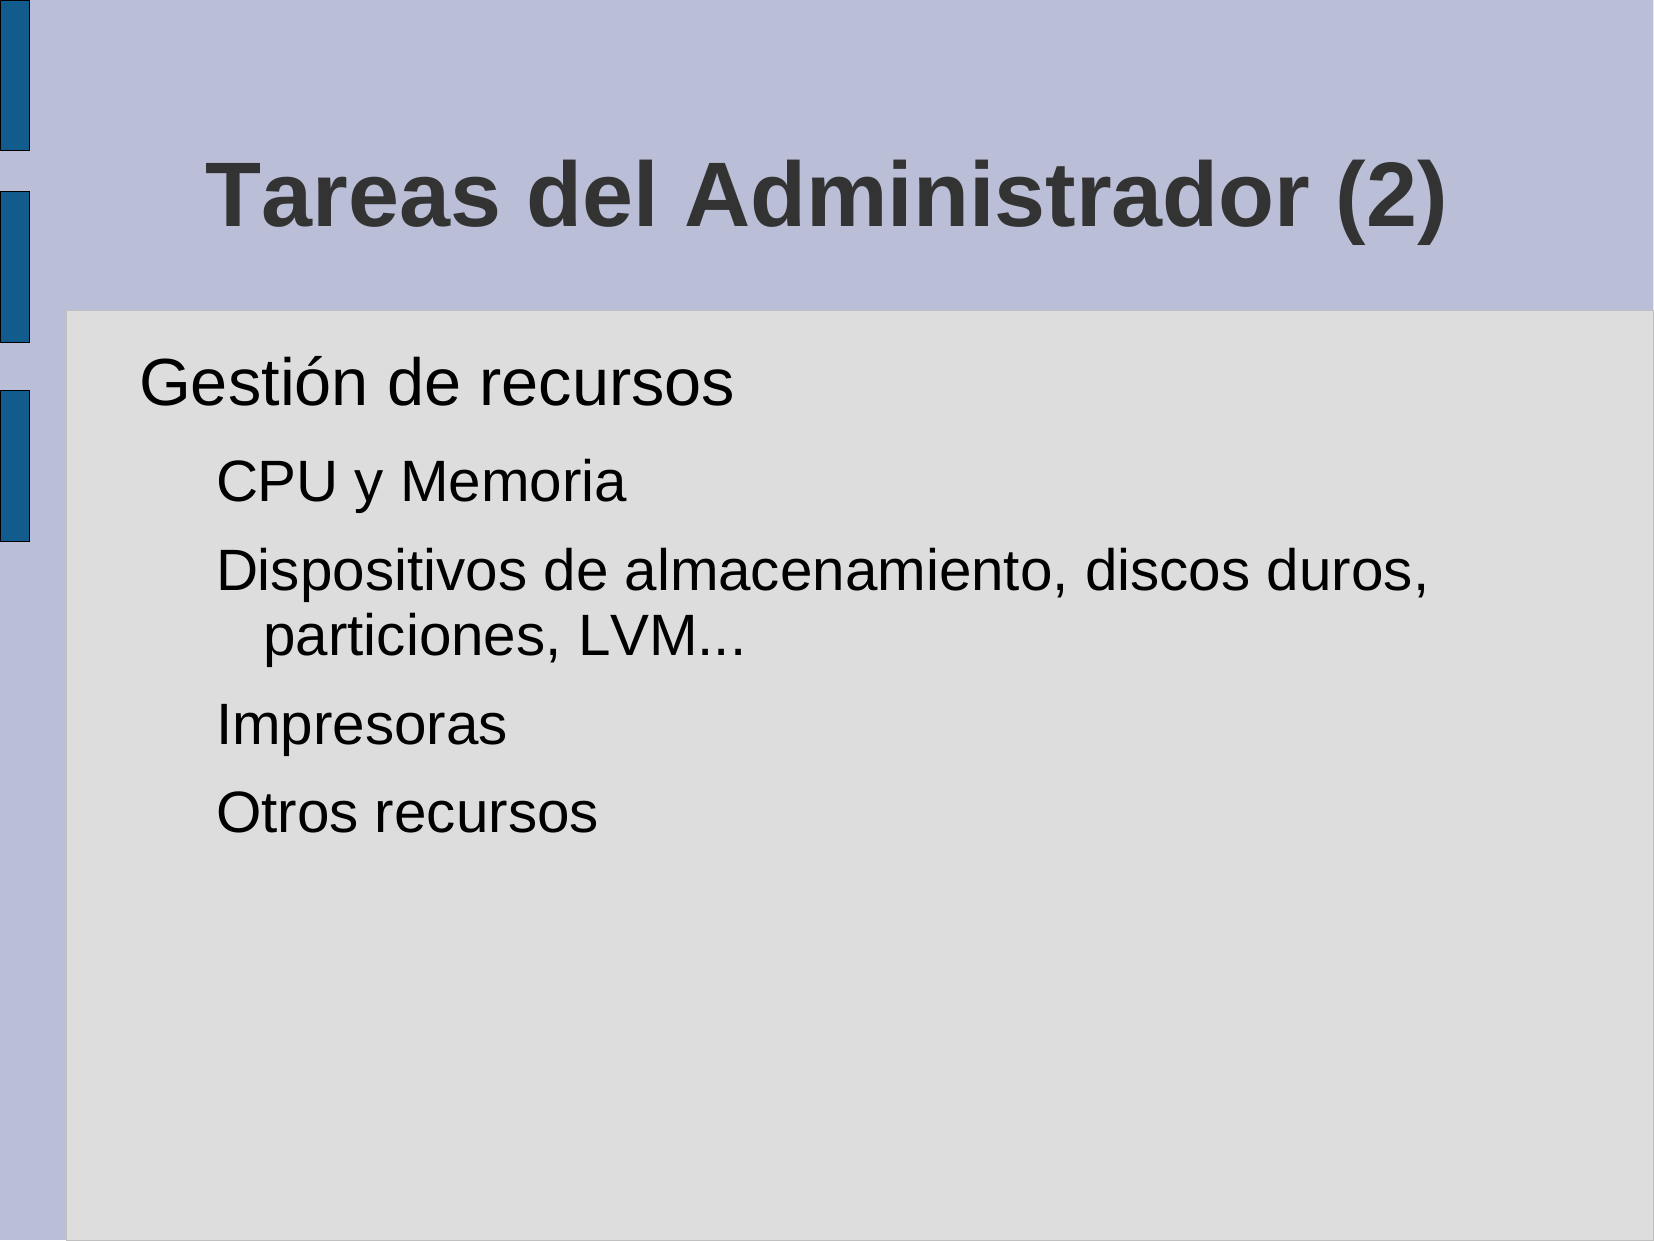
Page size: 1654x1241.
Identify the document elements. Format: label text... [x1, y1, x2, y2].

title Tareas del Administrador (2) [121, 91, 1534, 299]
list Gestión de recursos CPU y Memoria Dispositivos de almacenamiento, discos duros, particiones, LVM... Impresoras Otros recursos [121, 344, 1534, 1127]
